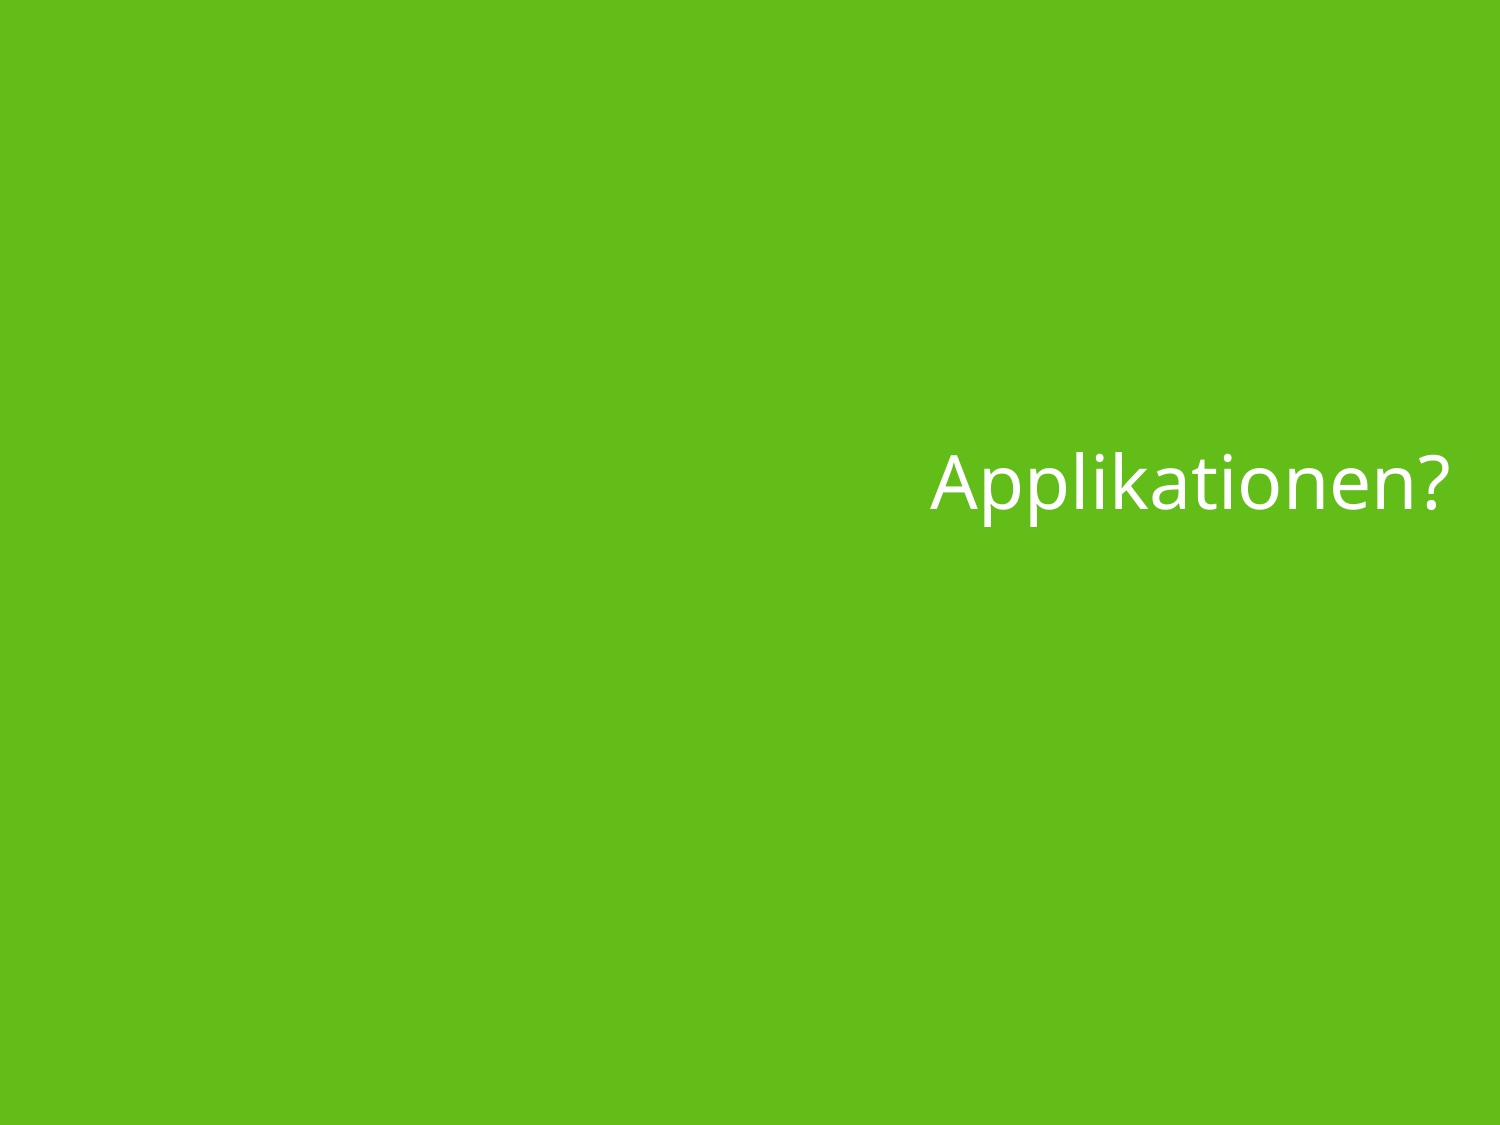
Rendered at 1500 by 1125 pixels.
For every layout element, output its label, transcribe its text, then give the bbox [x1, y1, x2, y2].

title Applikationen? [245, 386, 1451, 575]
